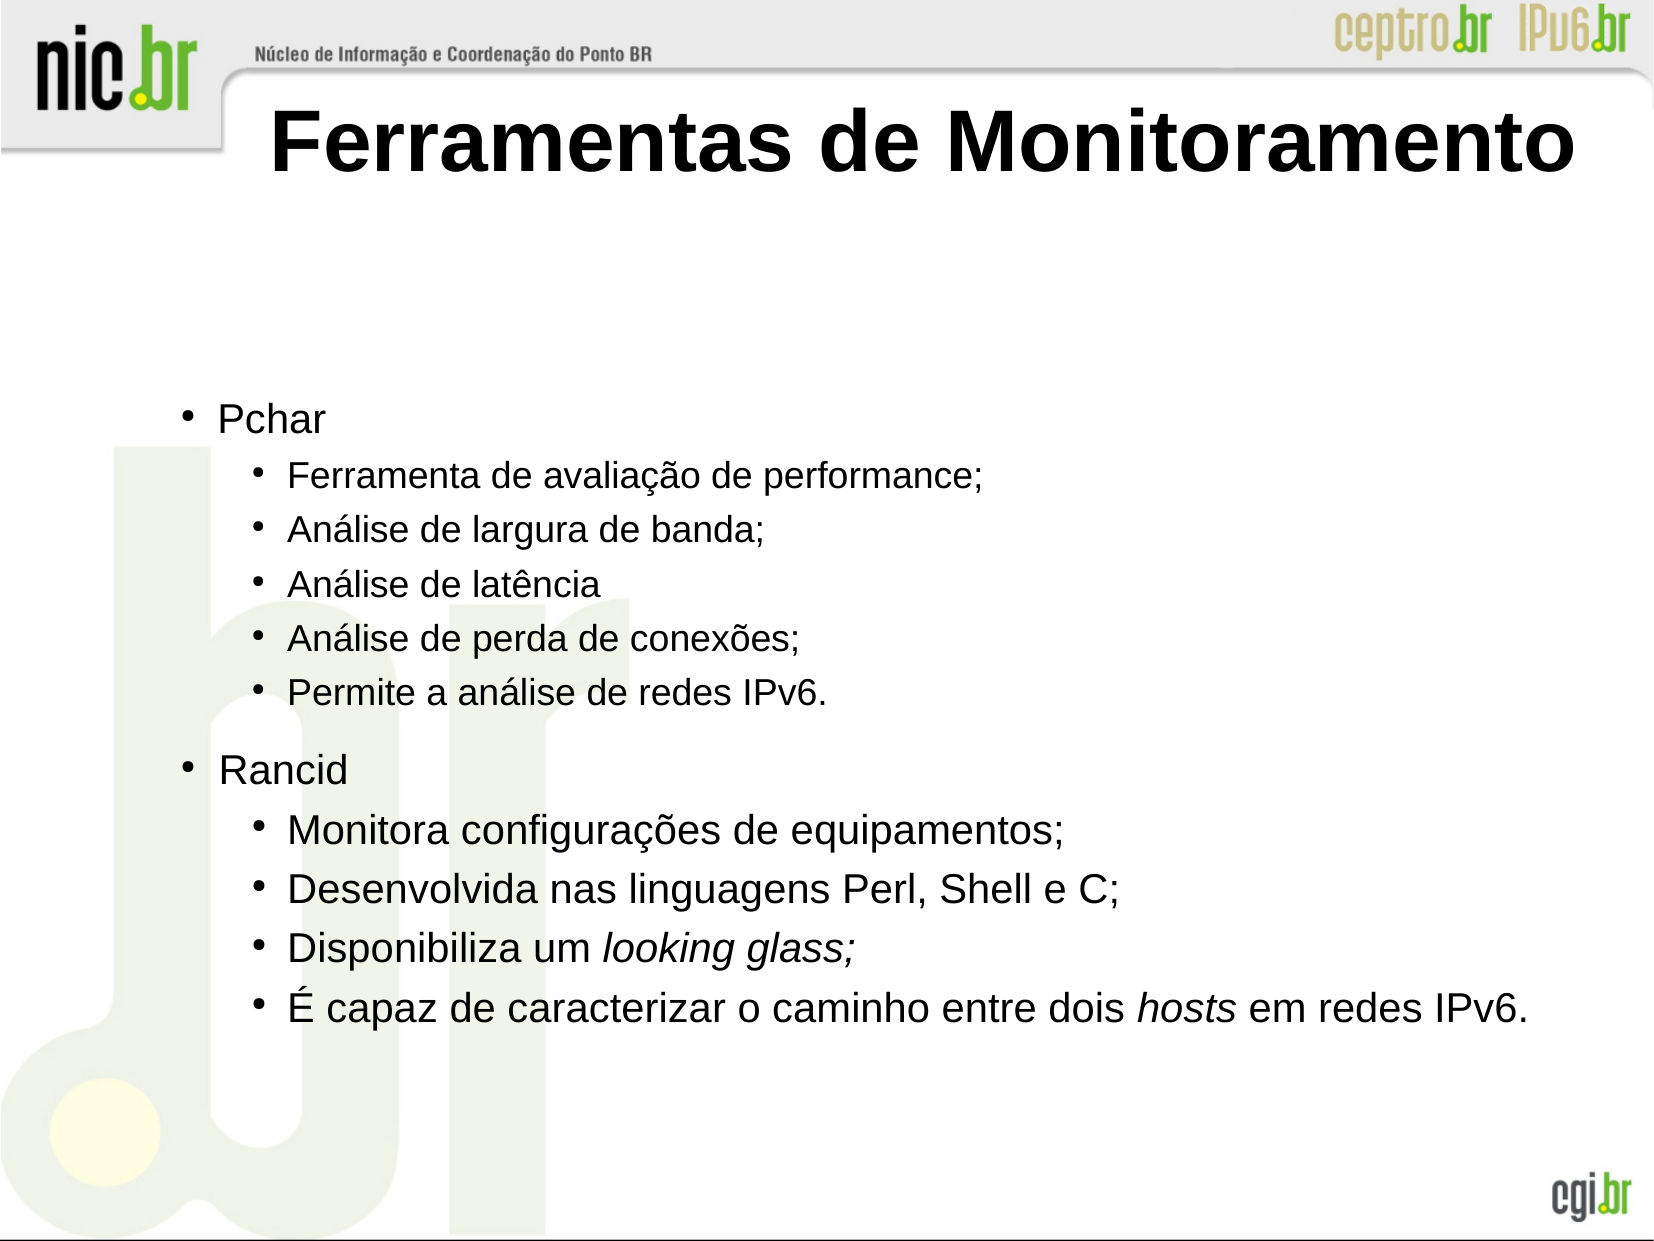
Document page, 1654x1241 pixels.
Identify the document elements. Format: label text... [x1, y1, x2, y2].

picture [0, 0, 1654, 1241]
text_box Ferramentas de Monitoramento [200, 85, 1648, 204]
text_box Pchar Ferramenta de avaliação de performance; Análise de largura de banda; Análise de latência Análise de perda de conexões; Permite a análise de redes IPv6. Rancid Monitora configurações de equipamentos; Desenvolvida nas linguagens Perl, Shell e C; Disponibiliza um looking glass; É capaz de caracterizar o caminho entre dois hosts em redes IPv6. [165, 384, 1561, 525]
